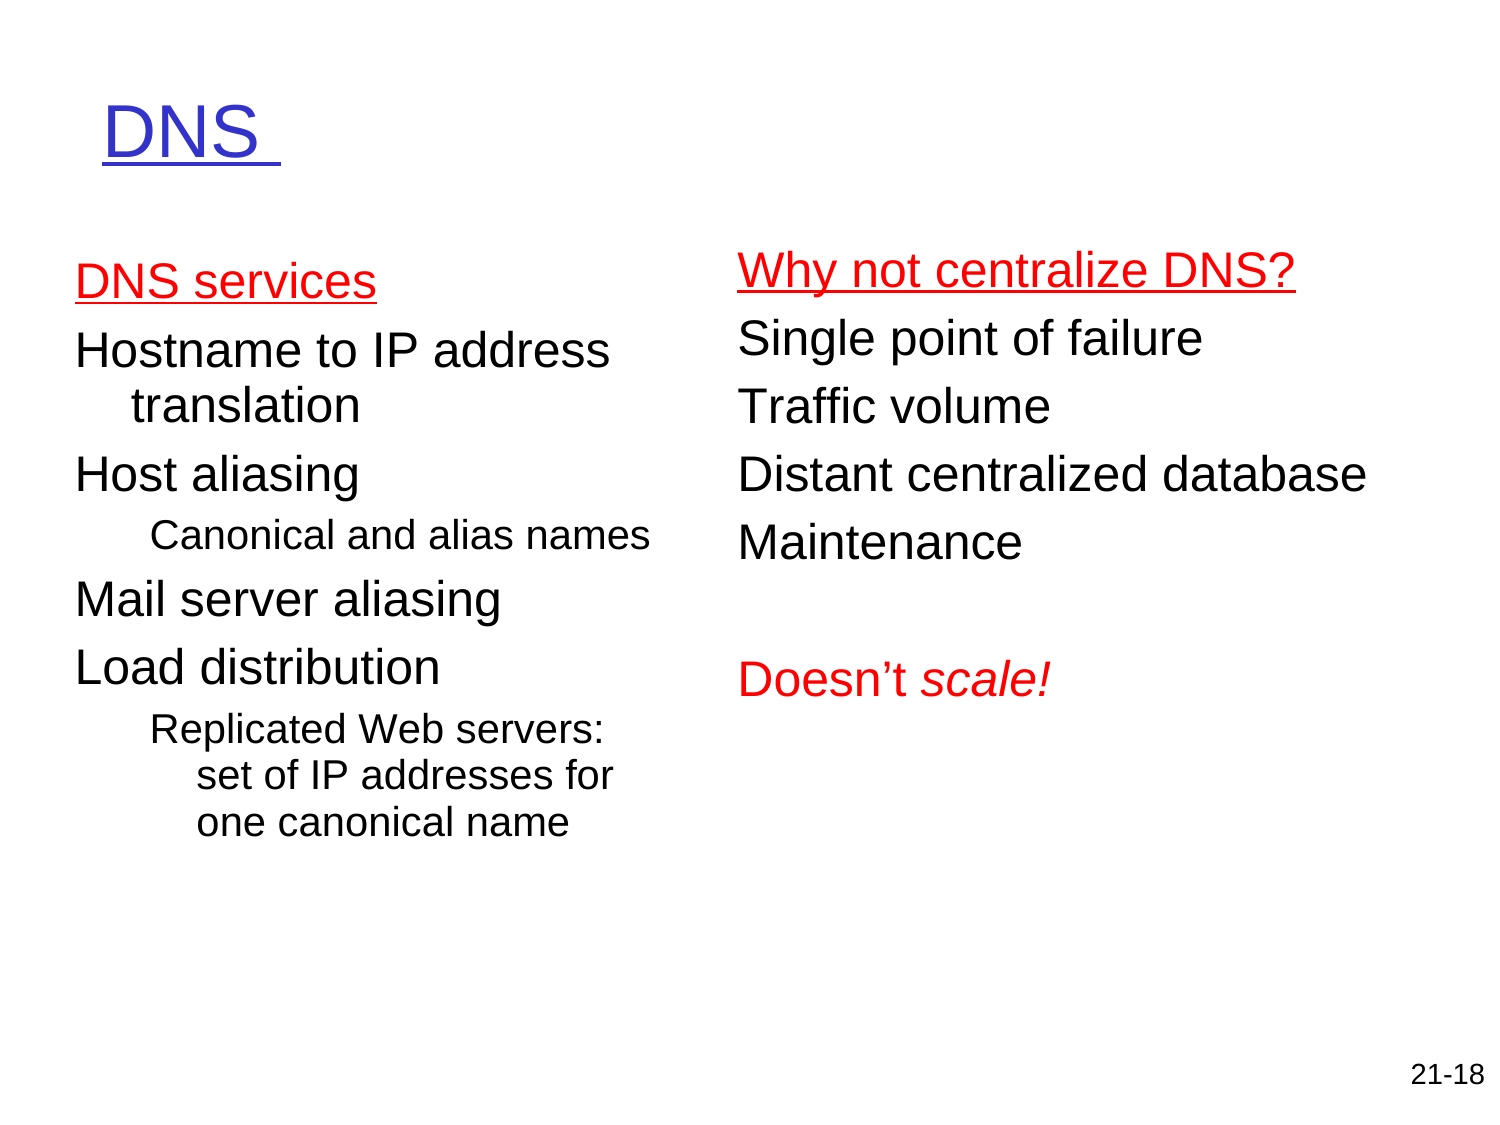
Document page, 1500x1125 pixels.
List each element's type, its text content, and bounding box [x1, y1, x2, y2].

list Why not centralize DNS? Single point of failure Traffic volume Distant centralized database Maintenance Doesn’t scale! [722, 234, 1411, 997]
title DNS [87, 37, 1363, 225]
list DNS services Hostname to IP address translation Host aliasing Canonical and alias names Mail server aliasing Load distribution Replicated Web servers: set of IP addresses for one canonical name [59, 246, 685, 1009]
